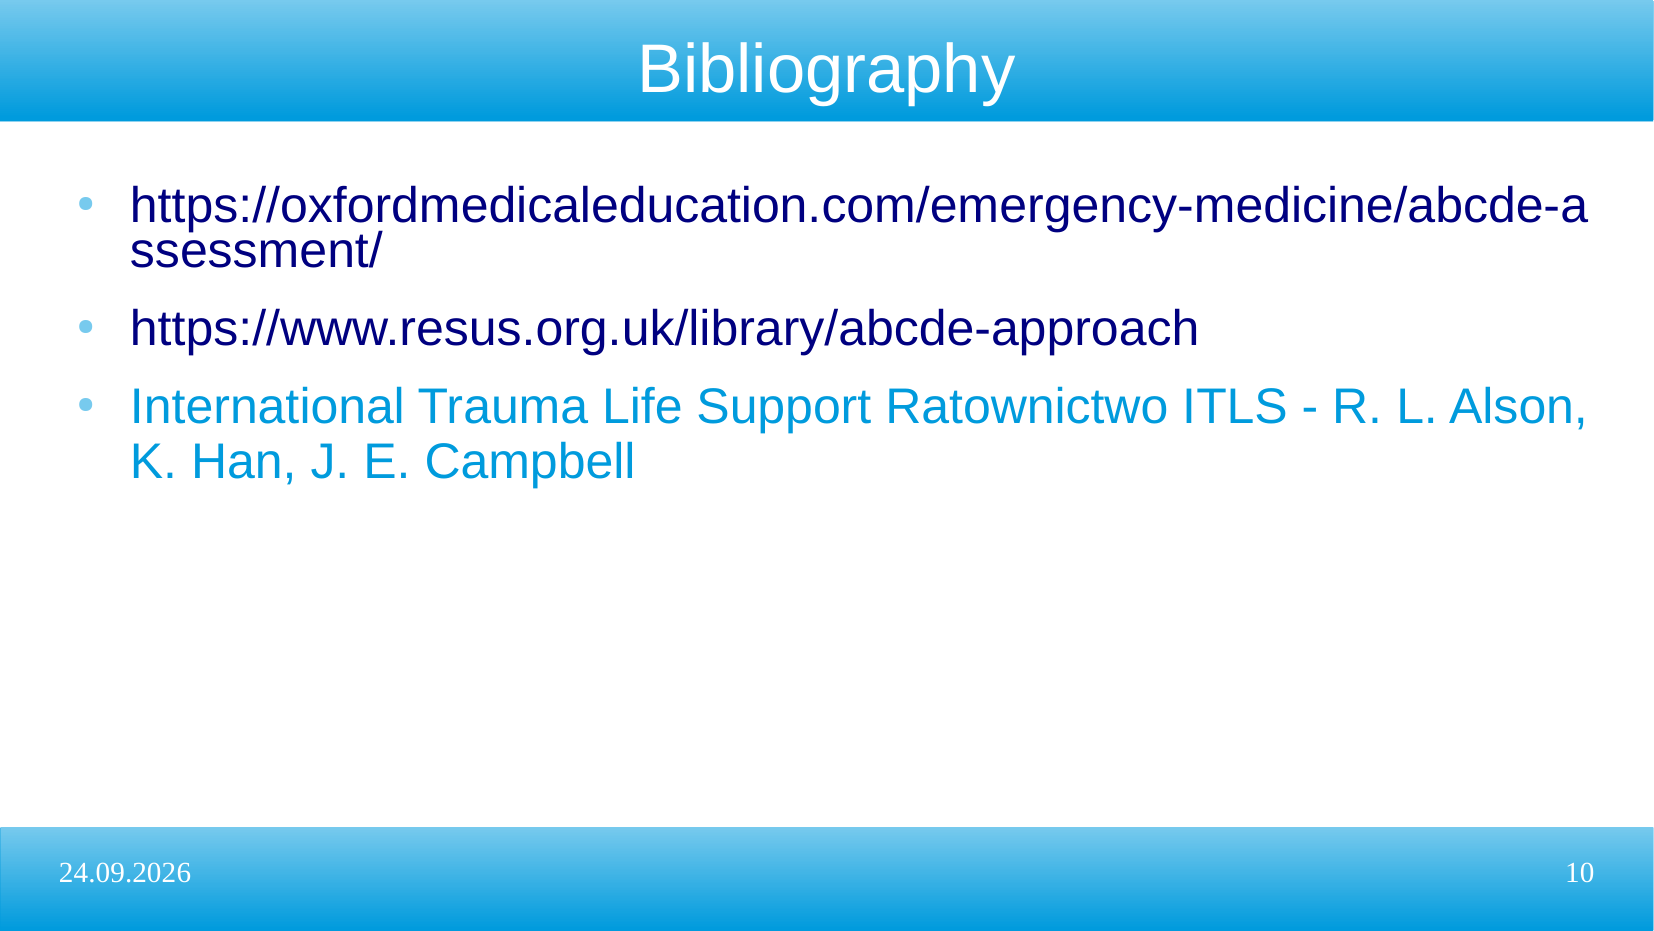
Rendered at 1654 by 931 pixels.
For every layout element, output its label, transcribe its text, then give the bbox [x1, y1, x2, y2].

title Bibliography [59, 29, 1595, 108]
list https://oxfordmedicaleducation.com/emergency-medicine/abcde-assessment/ https://www.resus.org.uk/library/abcde-approach International Trauma Life Support Ratownictwo ITLS - R. L. Alson, K. Han, J. E. Campbell [59, 177, 1595, 768]
